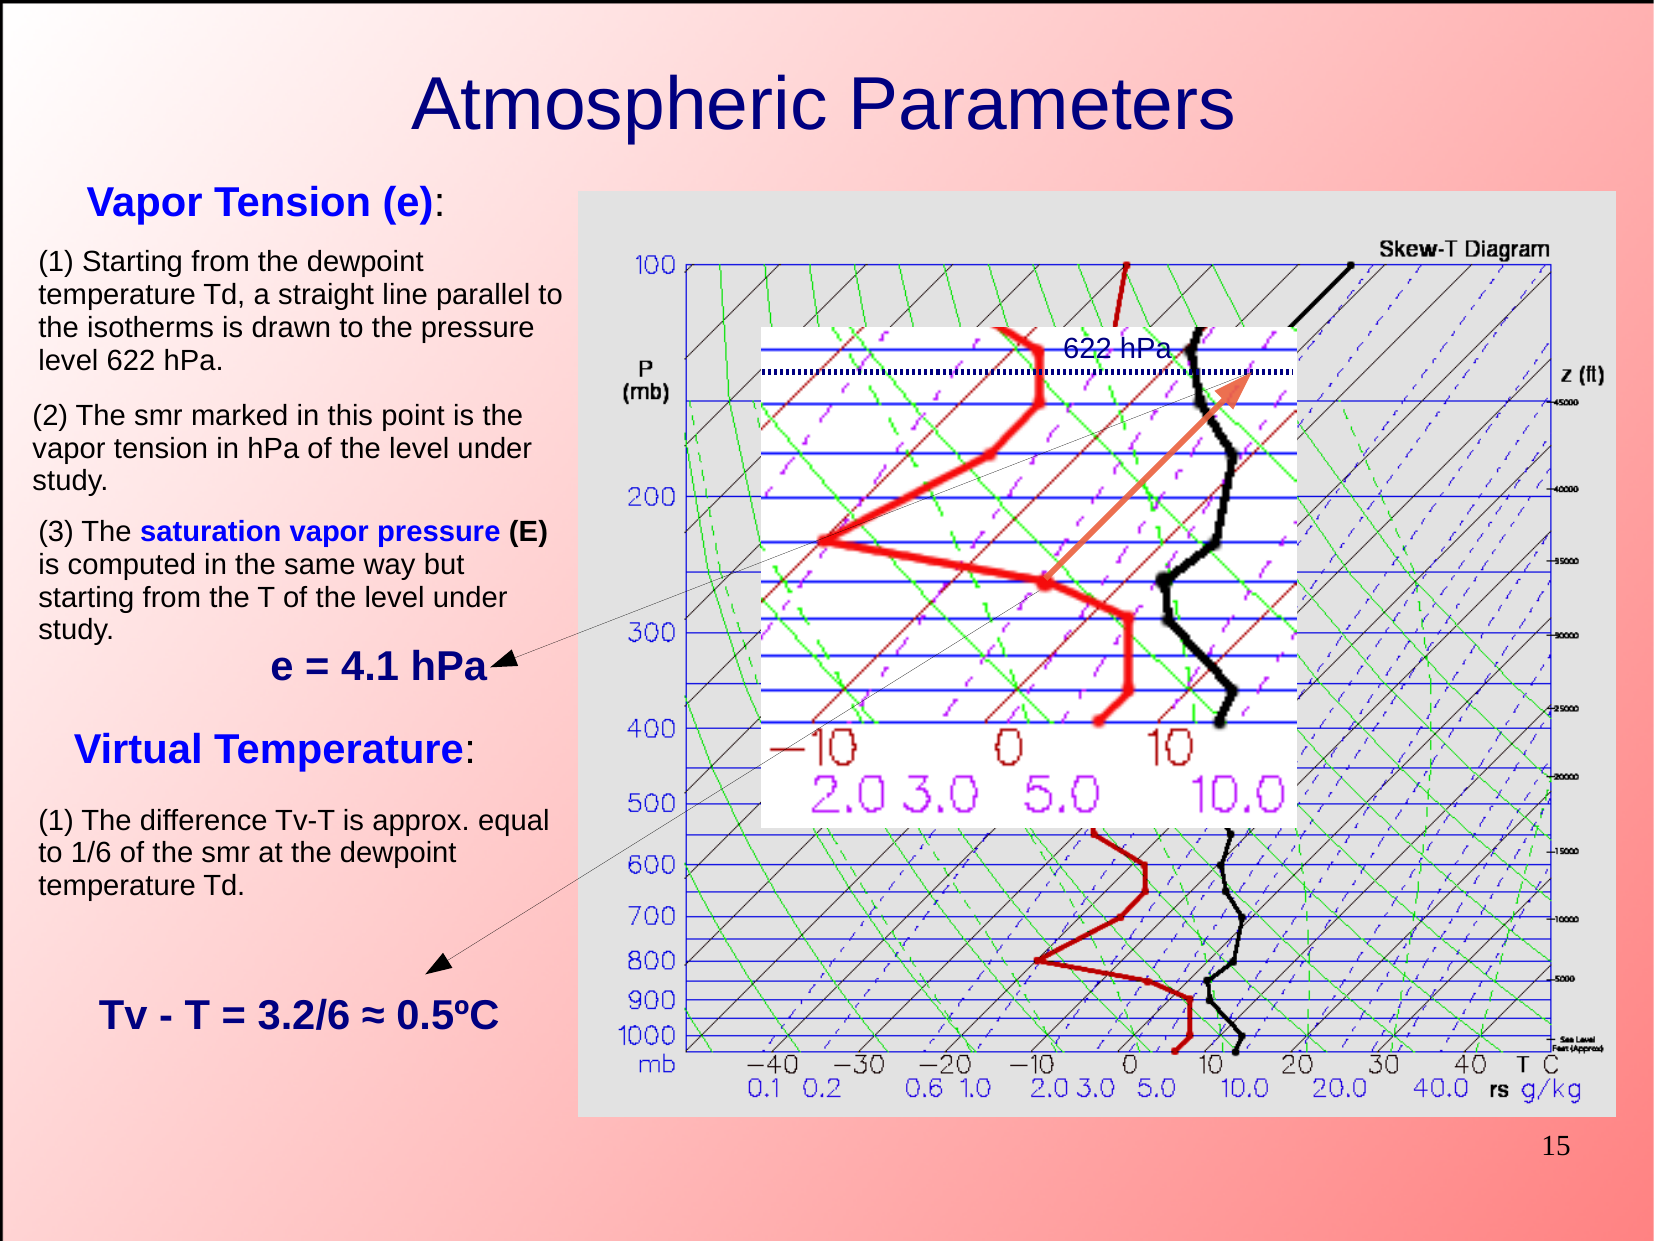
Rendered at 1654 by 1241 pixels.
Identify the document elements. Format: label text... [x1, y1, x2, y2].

title Atmospheric Parameters [17, 29, 1630, 178]
text_box (2) The smr marked in this point is the vapor tension in hPa of the level under study. [17, 391, 573, 538]
text_box 622 hPa [1048, 324, 1188, 373]
text_box (1) Starting from the dewpoint temperature Td, a straight line parallel to the isotherms is drawn to the pressure level 622 hPa. [23, 237, 579, 384]
text_box Vapor Tension (e): [71, 178, 515, 233]
text_box (1) The difference Tv-T is approx. equal to 1/6 of the smr at the dewpoint temperature Td. [23, 796, 579, 910]
picture [0, 0, 1654, 1241]
text_box e = 4.1 hPa [255, 635, 502, 697]
text_box Tv - T = 3.2/6 ≈ 0.5ºC [84, 983, 515, 1046]
text_box Virtual Temperature: [59, 718, 491, 780]
text_box (3) The saturation vapor pressure (E) is computed in the same way but starting from the T of the level under study. [23, 507, 579, 654]
